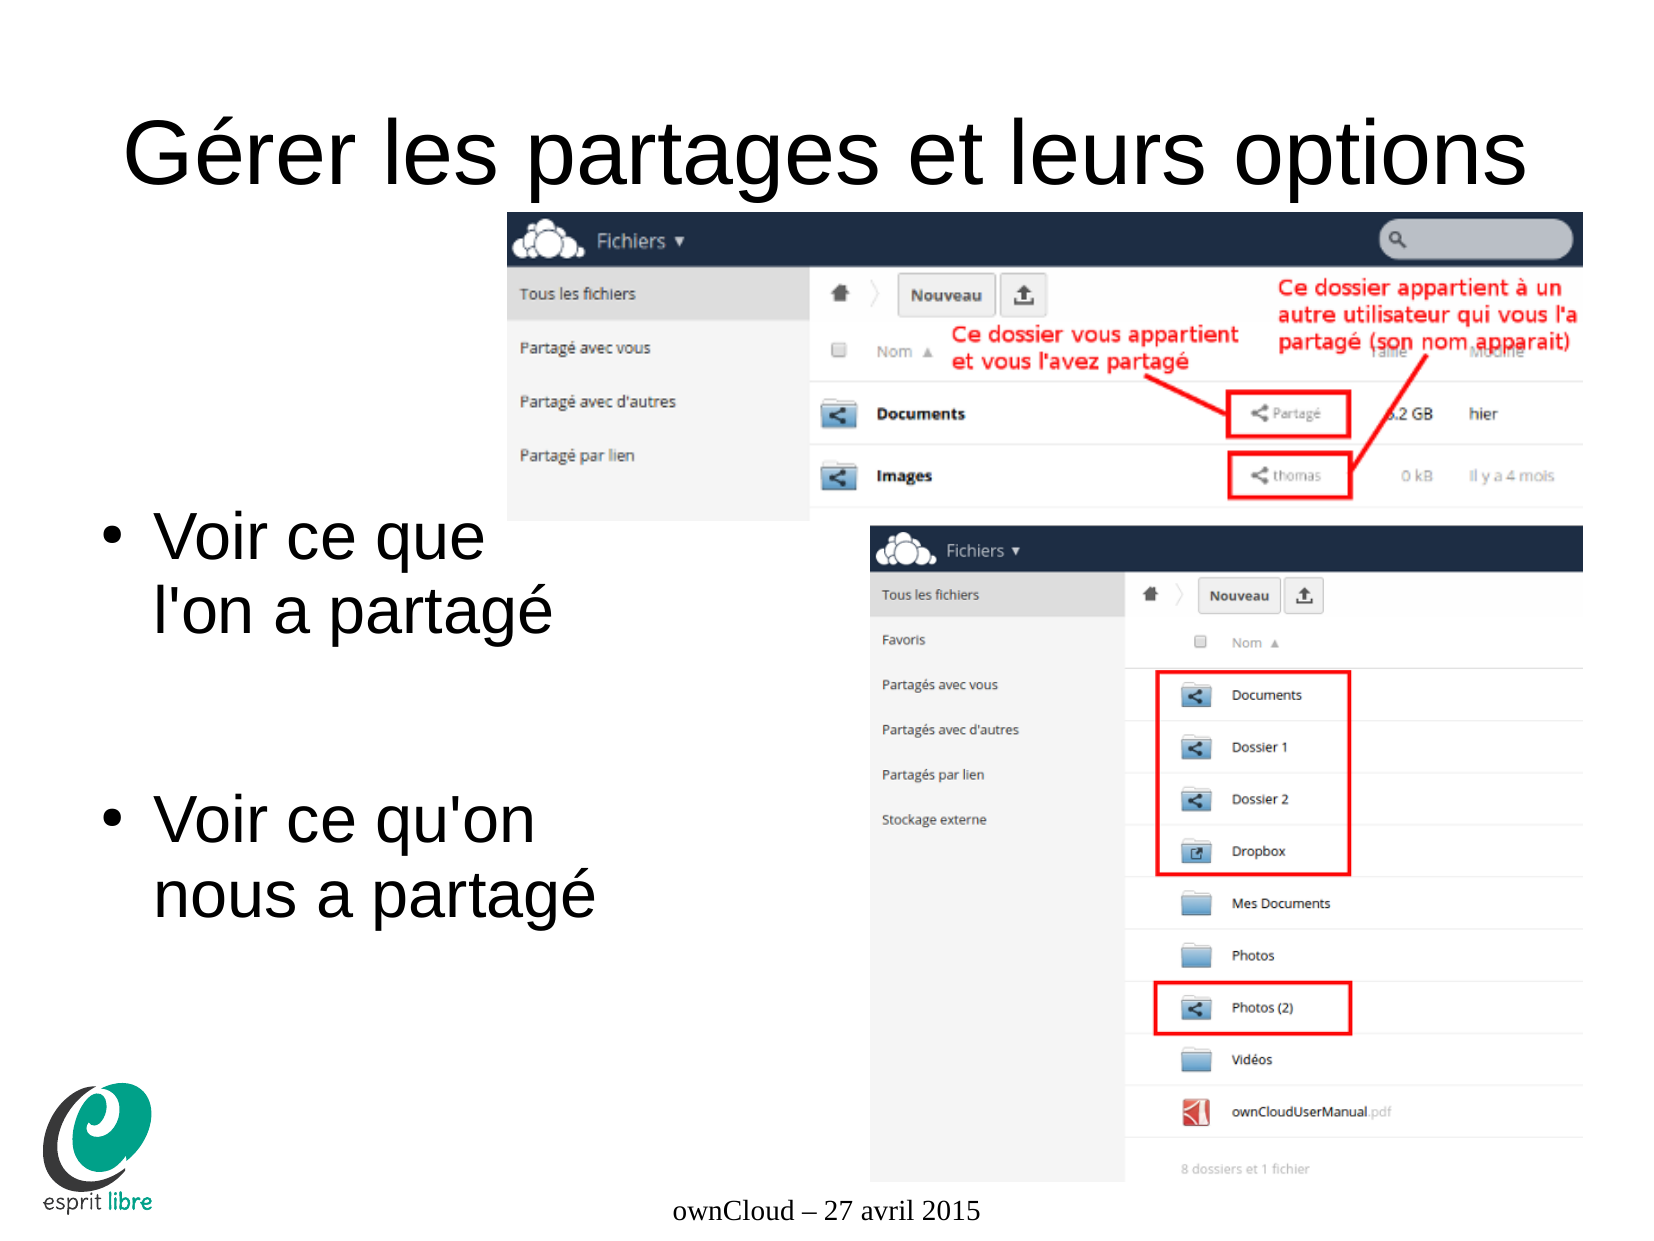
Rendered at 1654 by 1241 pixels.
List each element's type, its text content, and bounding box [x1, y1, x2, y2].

title Gérer les partages et leurs options [82, 49, 1571, 257]
picture [507, 212, 1583, 521]
picture [870, 525, 1583, 1182]
list Voir ce que l'on a partagé Voir ce qu'on nous a partagé [82, 290, 1571, 1010]
